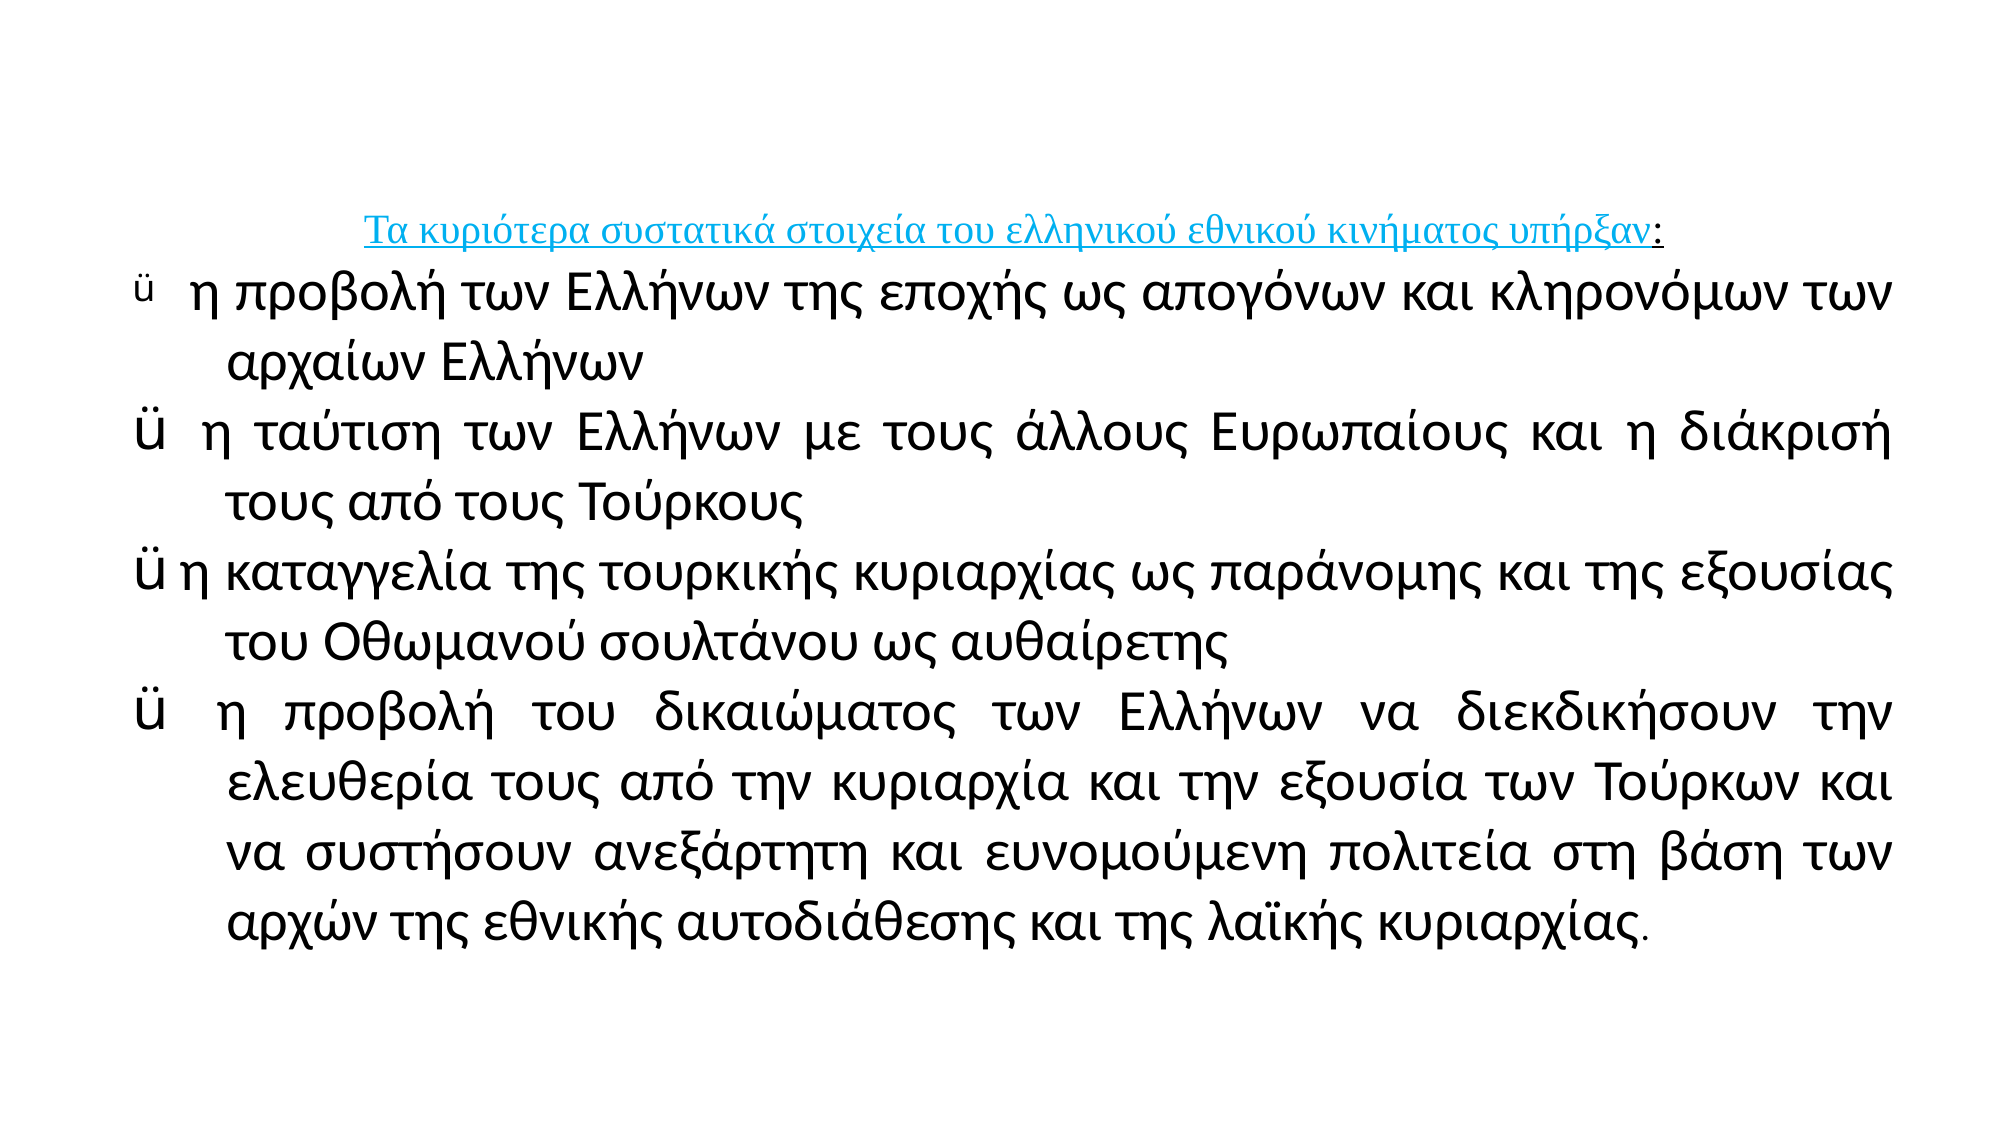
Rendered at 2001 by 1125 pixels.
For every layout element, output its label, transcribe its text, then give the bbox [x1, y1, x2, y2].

text_box Τα κυριότερα συστατικά στοιχεία του ελληνικού εθνικού κινήματος υπήρξαν: η προβολή των Ελλήνων της εποχής ως απογόνων και κληρονόμων των αρχαίων Ελλήνων η ταύτιση των Ελλήνων με τους άλλους Ευρωπαίους και η διάκρισή τους από τους Τούρκους η καταγγελία της τουρκικής κυριαρχίας ως παράνομης και της εξουσίας του Οθωμανού σουλτάνου ως αυθαίρετης η προβολή του δικαιώματος των Ελλήνων να διεκδικήσουν την ελευθερία τους από την κυριαρχία και την εξουσία των Τούρκων και να συστήσουν ανεξάρτητη και ευνομούμενη πολιτεία στη βάση των αρχών της εθνικής αυτοδιάθεσης και της λαϊκής κυριαρχίας. [117, 194, 1910, 962]
